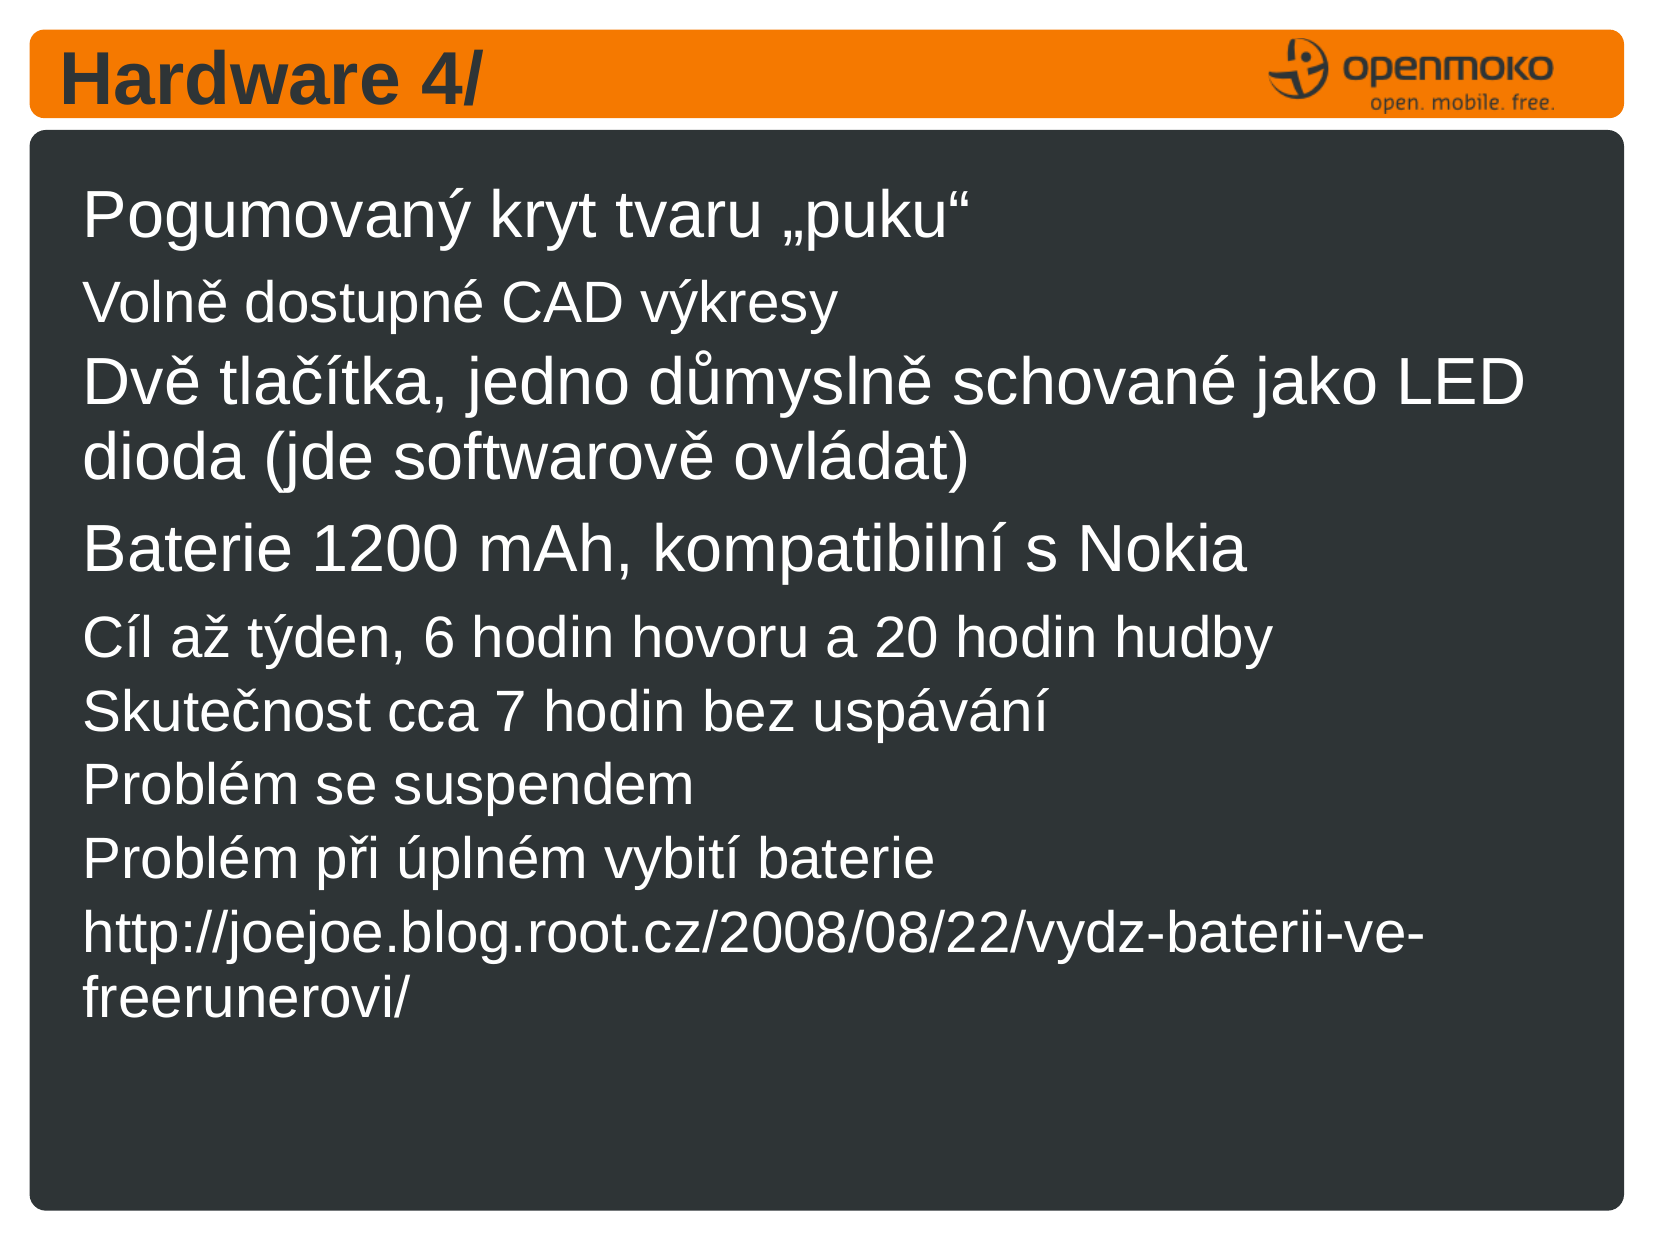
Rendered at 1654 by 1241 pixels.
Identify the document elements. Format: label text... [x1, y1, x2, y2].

title Hardware 4/ [59, 29, 1361, 128]
list Pogumovaný kryt tvaru „puku“ Volně dostupné CAD výkresy Dvě tlačítka, jedno důmyslně schované jako LED dioda (jde softwarově ovládat) Baterie 1200 mAh, kompatibilní s Nokia Cíl až týden, 6 hodin hovoru a 20 hodin hudby Skutečnost cca 7 hodin bez uspávání Problém se suspendem Problém při úplném vybití baterie http://joejoe.blog.root.cz/2008/08/22/vydz-baterii-ve-freerunerovi/ [82, 177, 1571, 1182]
picture [1361, 38, 1554, 114]
